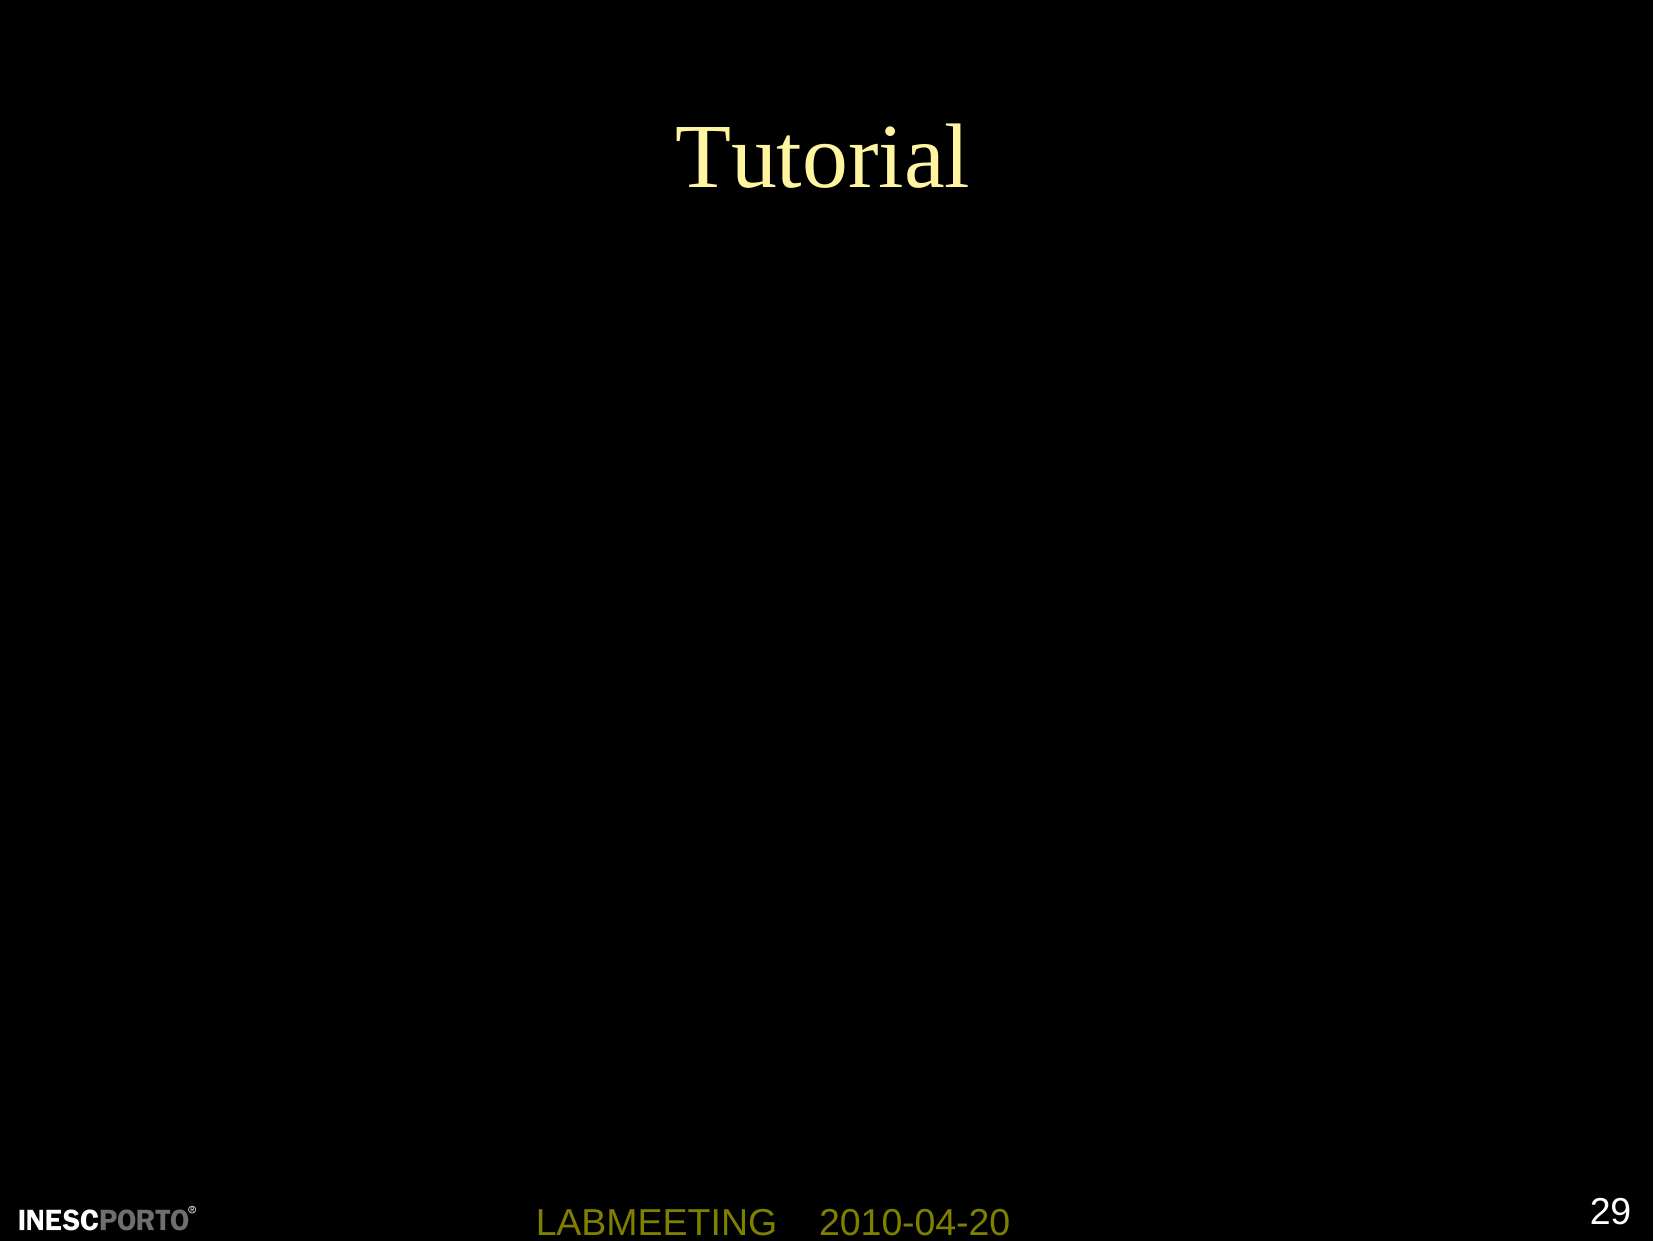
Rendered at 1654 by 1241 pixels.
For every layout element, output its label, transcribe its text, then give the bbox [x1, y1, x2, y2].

title Tutorial [40, 48, 1607, 264]
picture [9, 1181, 201, 1241]
